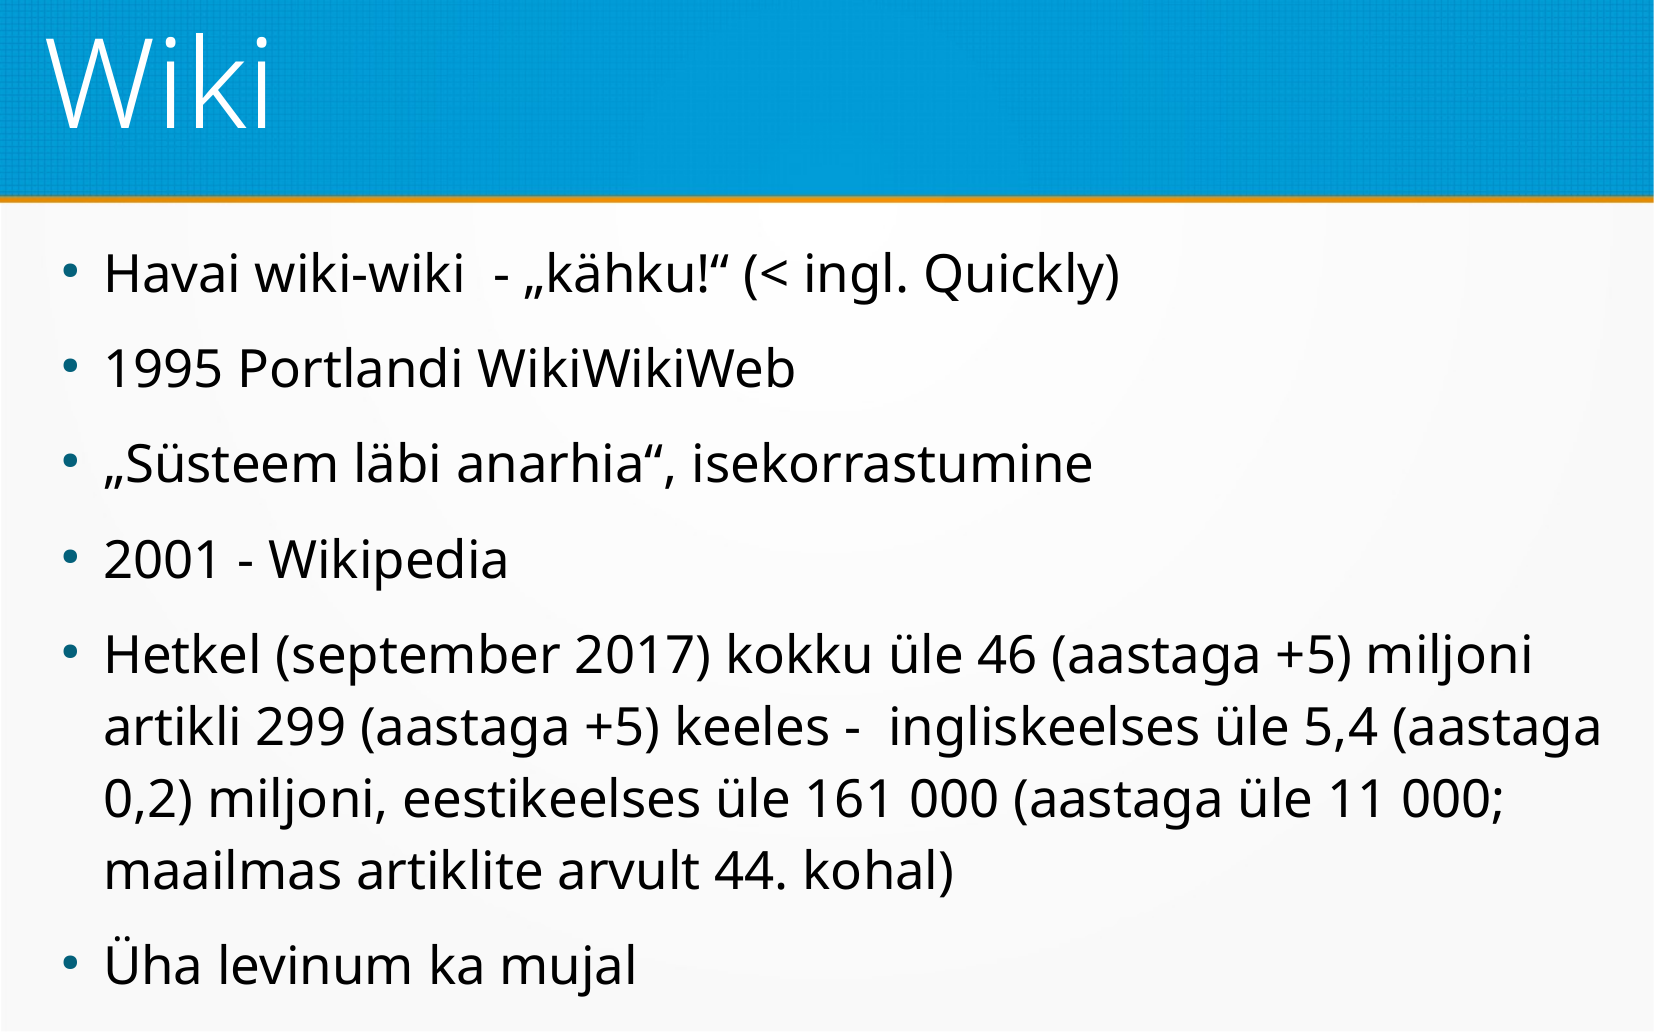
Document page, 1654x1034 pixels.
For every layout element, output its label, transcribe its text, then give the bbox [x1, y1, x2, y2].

list Havai wiki-wiki - „kähku!“ (< ingl. Quickly) 1995 Portlandi WikiWikiWeb „Süsteem läbi anarhia“, isekorrastumine 2001 - Wikipedia Hetkel (september 2017) kokku üle 46 (aastaga +5) miljoni artikli 299 (aastaga +5) keeles - ingliskeelses üle 5,4 (aastaga 0,2) miljoni, eestikeelses üle 161 000 (aastaga üle 11 000; maailmas artiklite arvult 44. kohal) Üha levinum ka mujal [47, 236, 1607, 1002]
picture [0, 195, 1654, 1034]
title Wiki [43, 0, 1619, 166]
